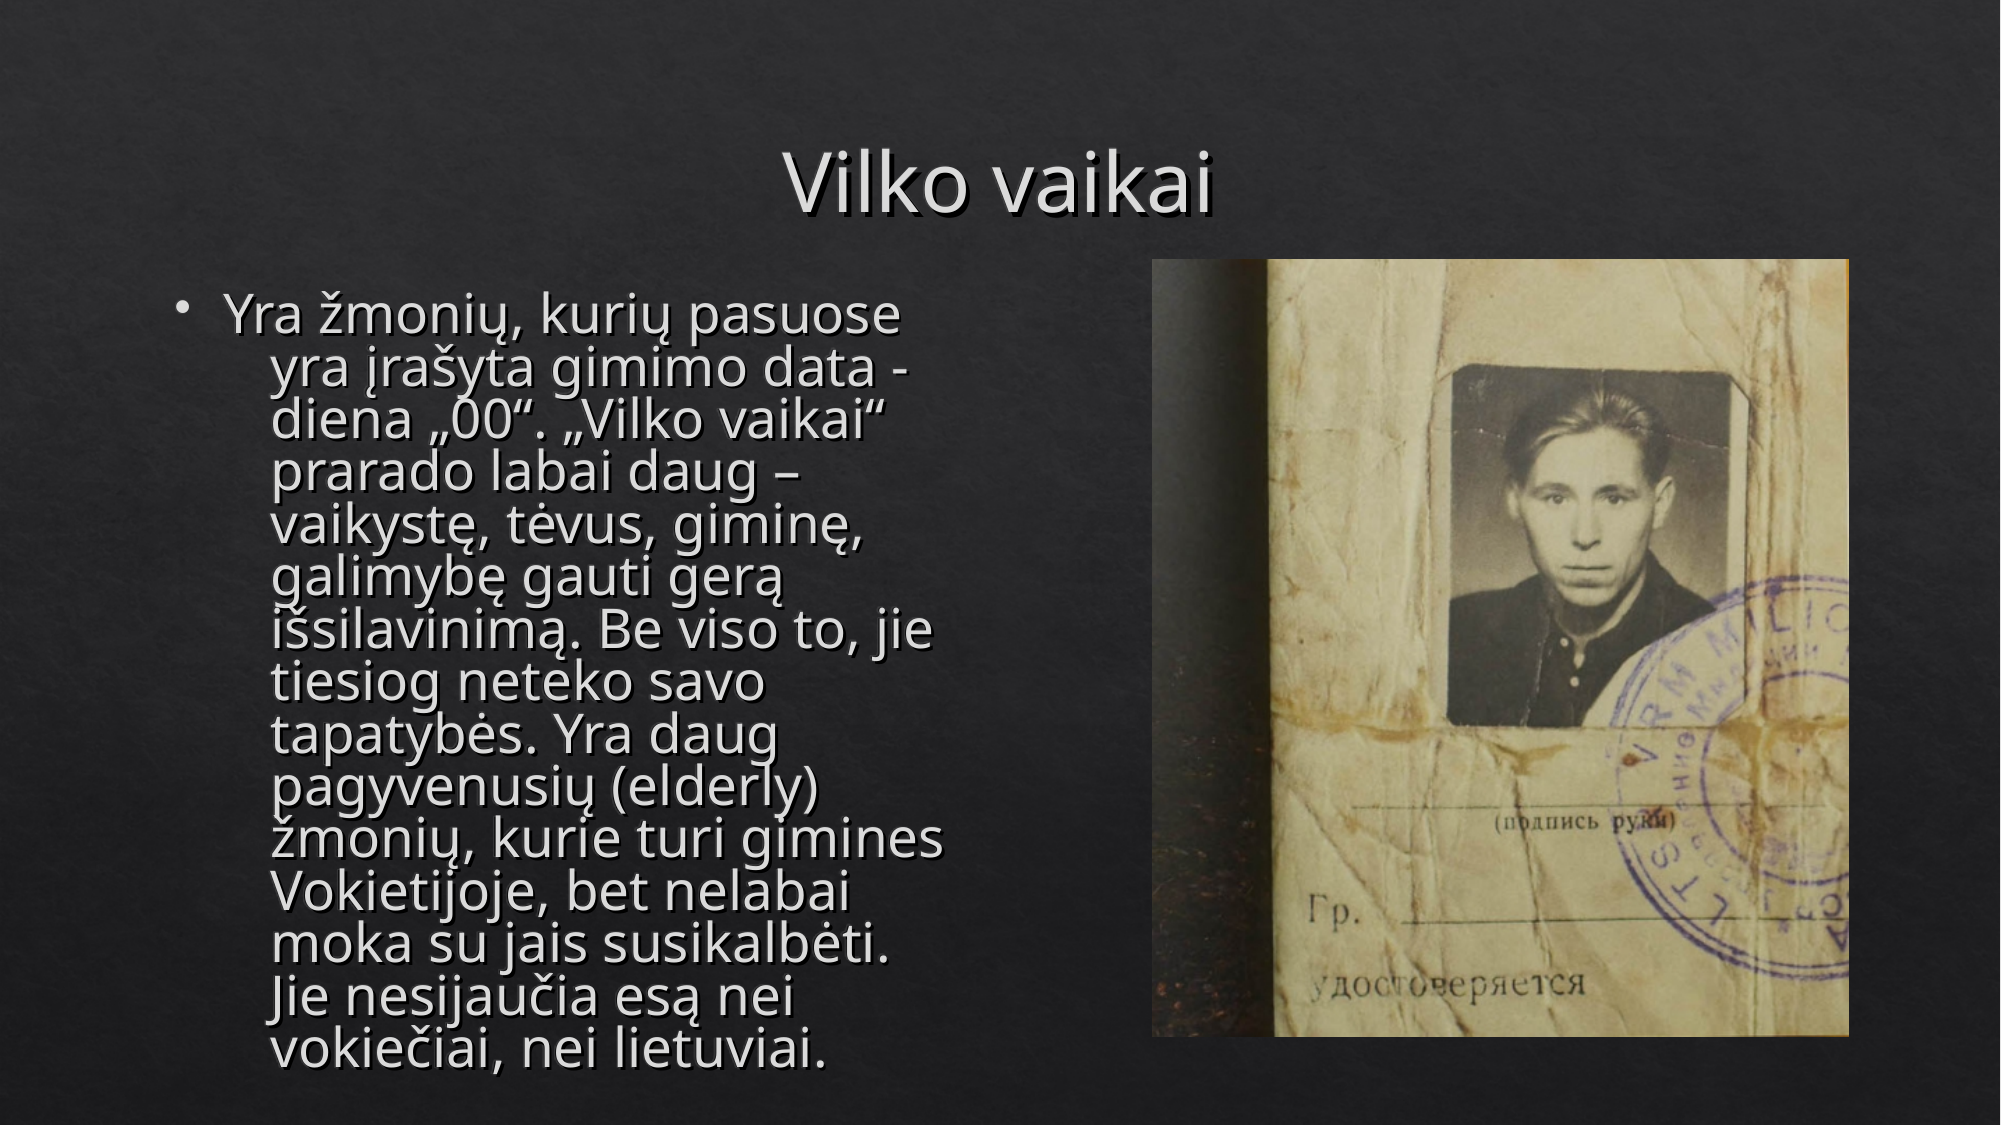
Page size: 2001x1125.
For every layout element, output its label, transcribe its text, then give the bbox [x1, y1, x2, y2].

title Vilko vaikai [149, 99, 1849, 260]
list Yra žmonių, kurių pasuose yra įrašyta gimimo data - diena „00“. „Vilko vaikai“ prarado labai daug – vaikystę, tėvus, giminę, galimybę gauti gerą išsilavinimą. Be viso to, jie tiesiog neteko savo tapatybės. Yra daug pagyvenusių (elderly) žmonių, kurie turi gimines Vokietijoje, bet nelabai moka su jais susikalbėti. Jie nesijaučia esą nei vokiečiai, nei lietuviai. [149, 284, 964, 1110]
picture [1152, 259, 1849, 1037]
